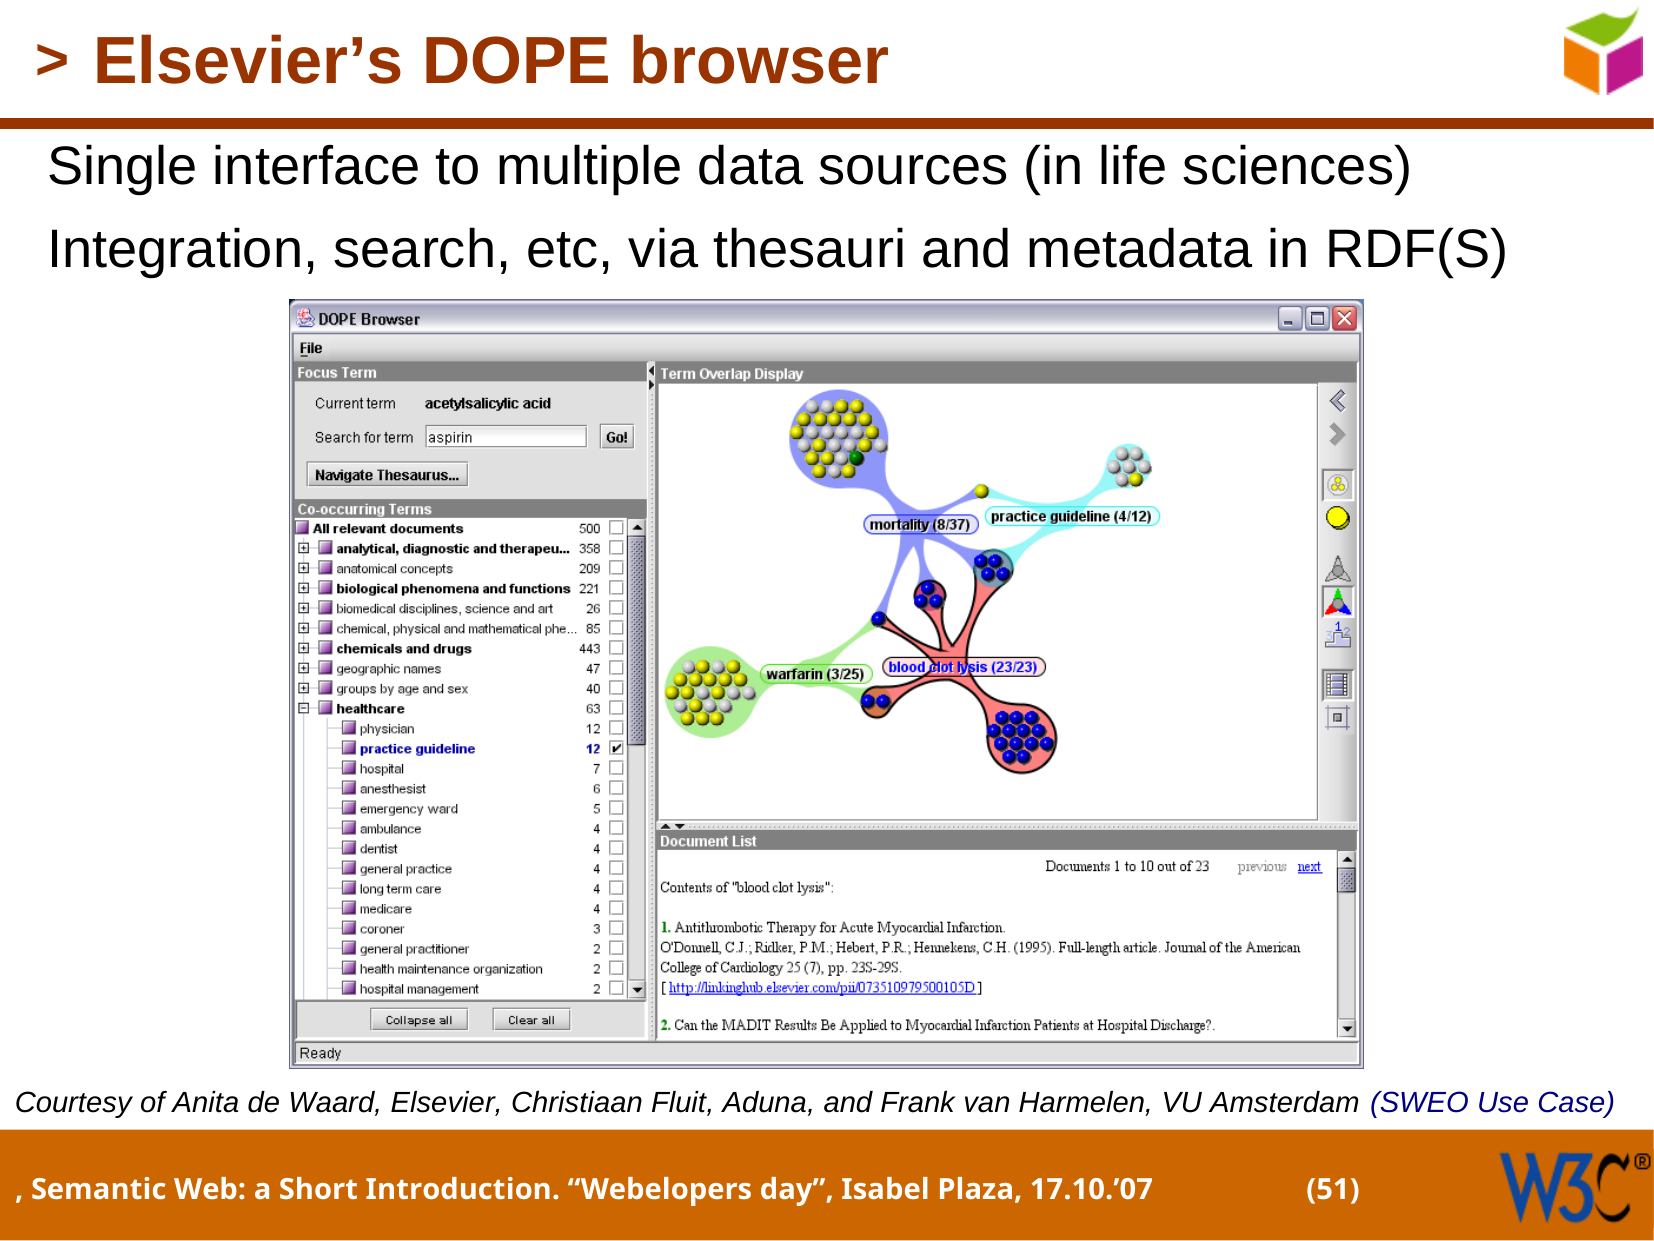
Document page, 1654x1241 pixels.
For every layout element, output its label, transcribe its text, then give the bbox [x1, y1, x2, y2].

text_box Courtesy of Anita de Waard, Elsevier, Christiaan Fluit, Aduna, and Frank van Harmelen, VU Amsterdam (SWEO Use Case) [0, 1080, 1632, 1129]
picture [1564, 5, 1643, 95]
list Single interface to multiple data sources (in life sciences) Integration, search, etc, via thesauri and metadata in RDF(S) [29, 135, 1625, 313]
picture [1495, 1149, 1654, 1228]
picture [289, 299, 1364, 1069]
title Elsevier’s DOPE browser [93, 7, 1493, 111]
